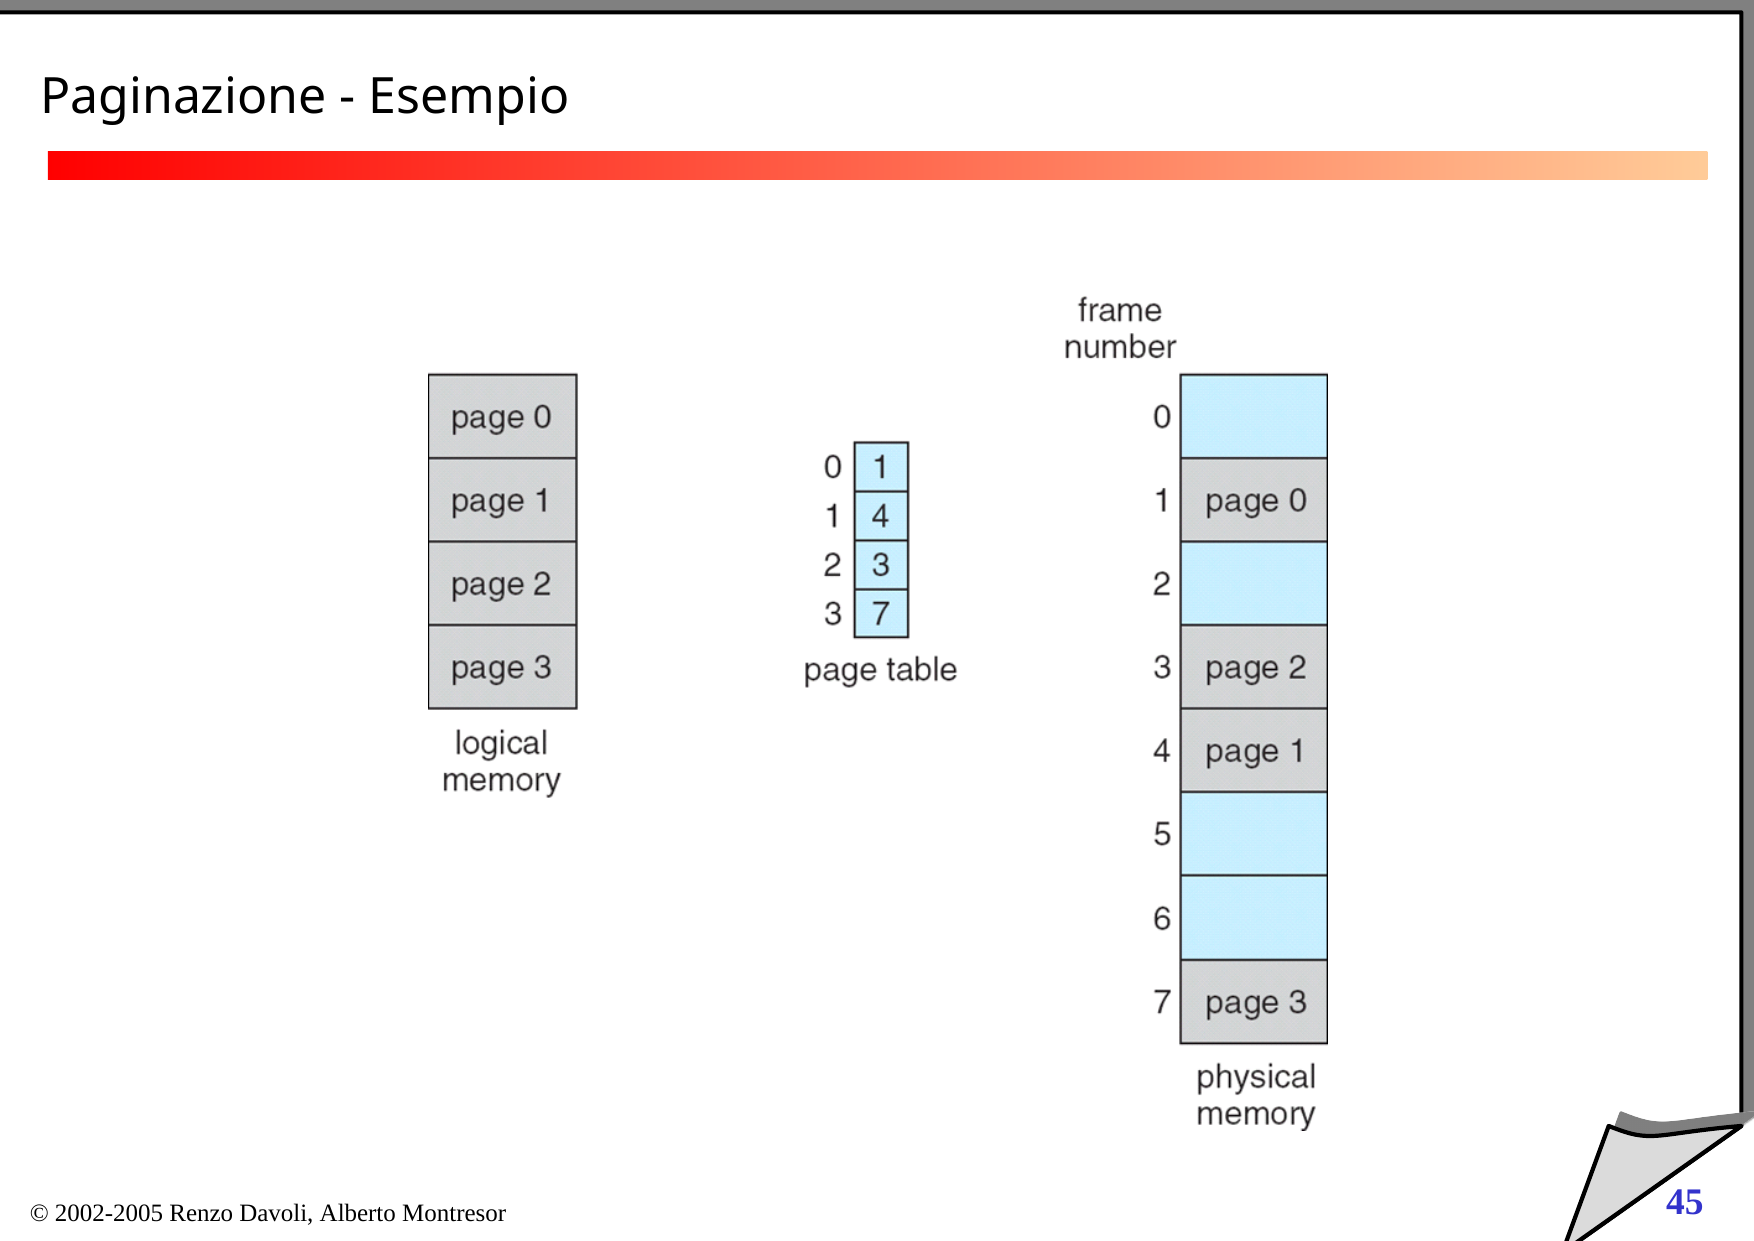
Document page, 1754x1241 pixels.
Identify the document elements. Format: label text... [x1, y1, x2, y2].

title Paginazione - Esempio [40, 49, 1714, 144]
picture [428, 290, 1328, 1131]
text_box MMU [750, 152, 754, 179]
